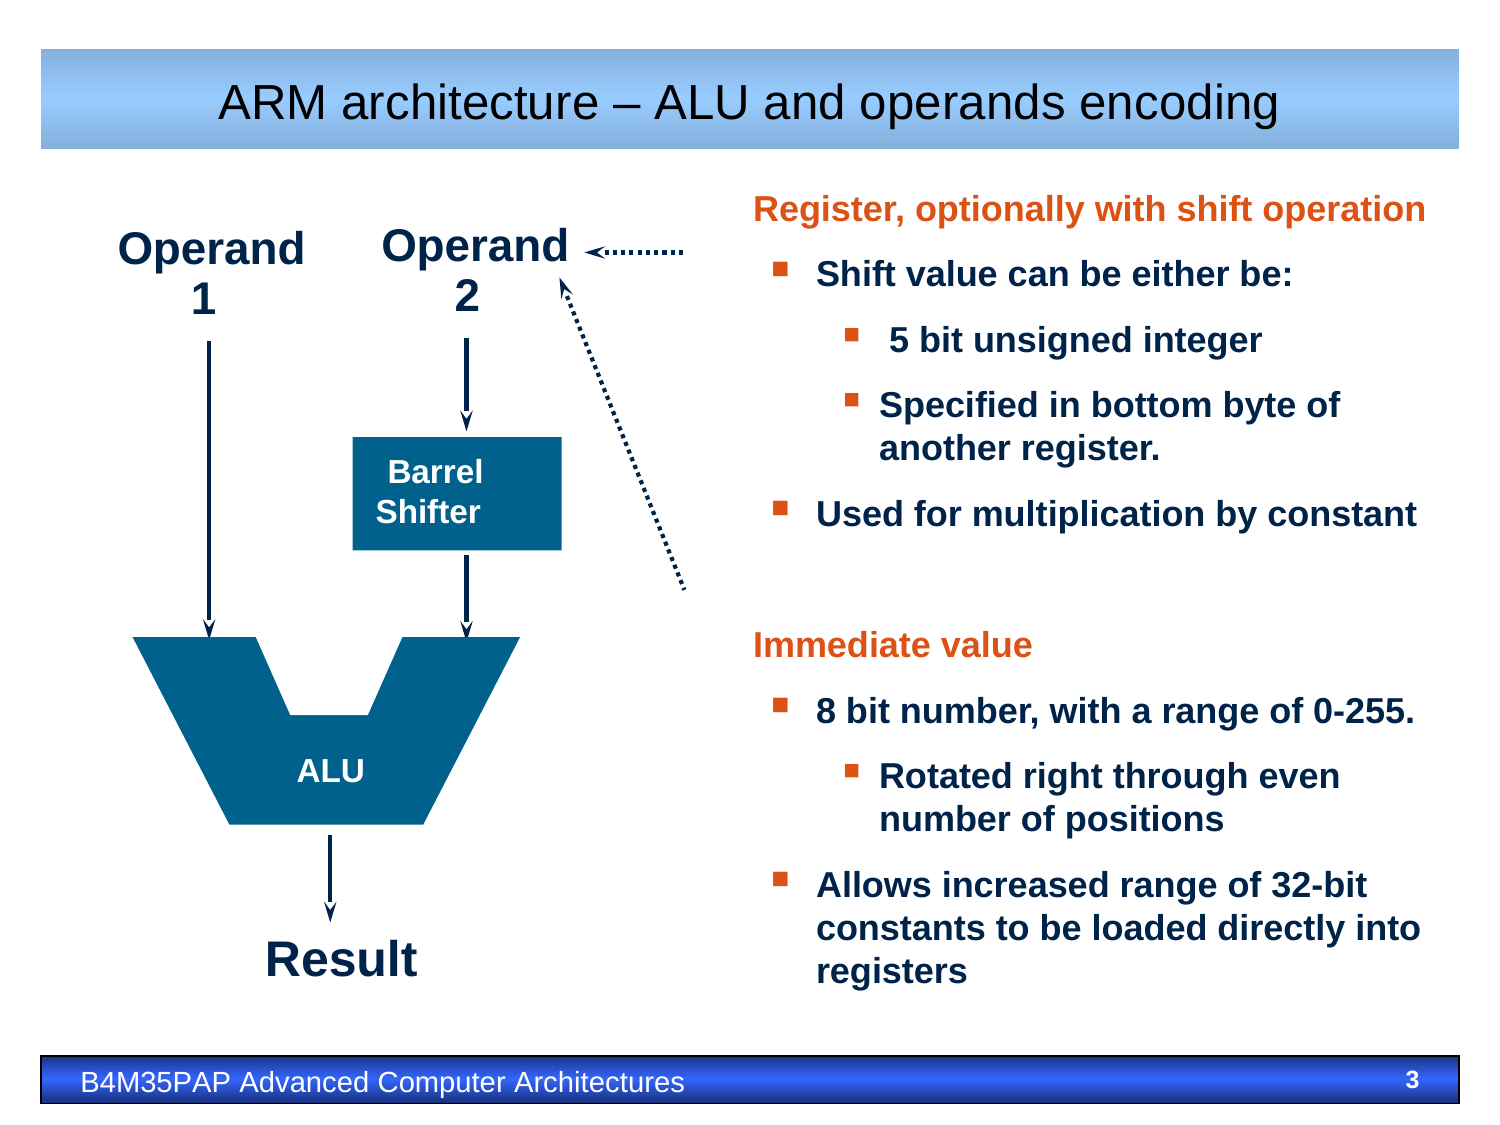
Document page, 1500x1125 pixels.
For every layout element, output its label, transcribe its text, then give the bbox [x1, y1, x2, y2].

text_box ALU [259, 746, 402, 798]
text_box Result [213, 926, 452, 996]
title ARM architecture – ALU and operands encoding [41, 49, 1459, 149]
text_box Barrel Shifter [360, 439, 556, 540]
text_box Register, optionally with shift operation Shift value can be either be: 5 bit unsigned integer Specified in bottom byte of another register. Used for multiplication by constant Immediate value 8 bit number, with a range of 0-255. Rotated right through even number of positions Allows increased range of 32-bit constants to be loaded directly into registers [684, 177, 1460, 1015]
text_box Operand 1 [84, 217, 323, 332]
text_box [352, 437, 562, 551]
text_box Operand 2 [347, 214, 587, 329]
text_box [132, 627, 521, 825]
